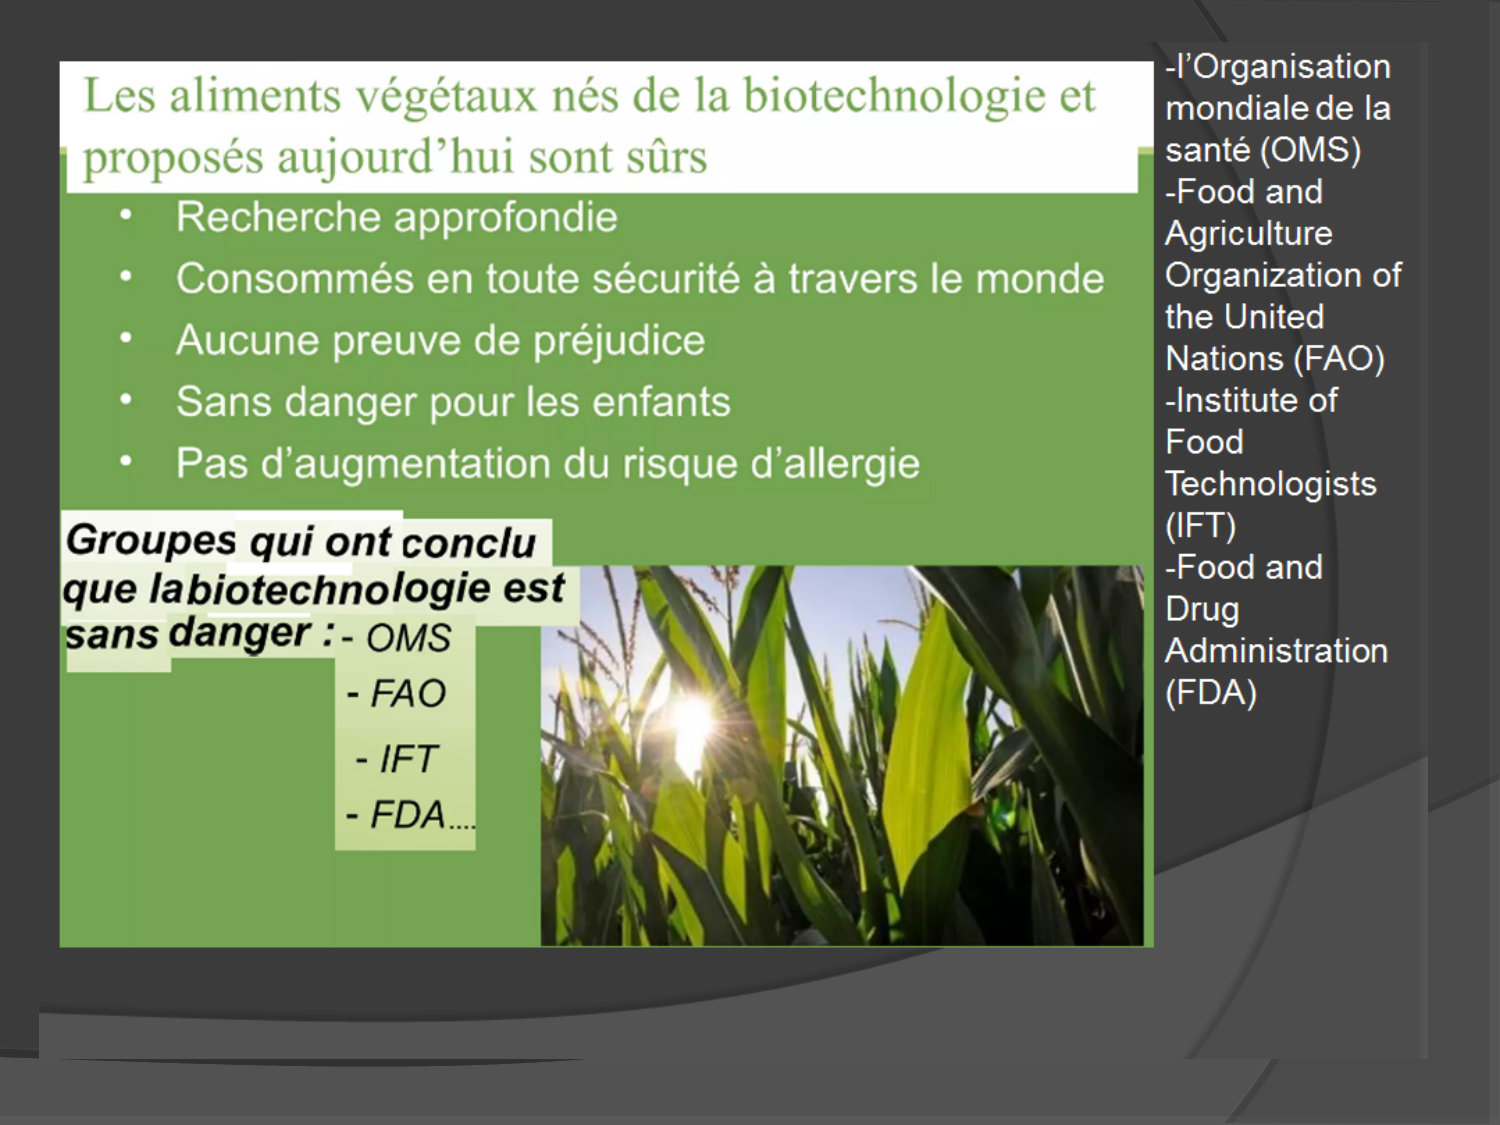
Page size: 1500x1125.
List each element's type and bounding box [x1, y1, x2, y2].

picture [39, 42, 1428, 1059]
